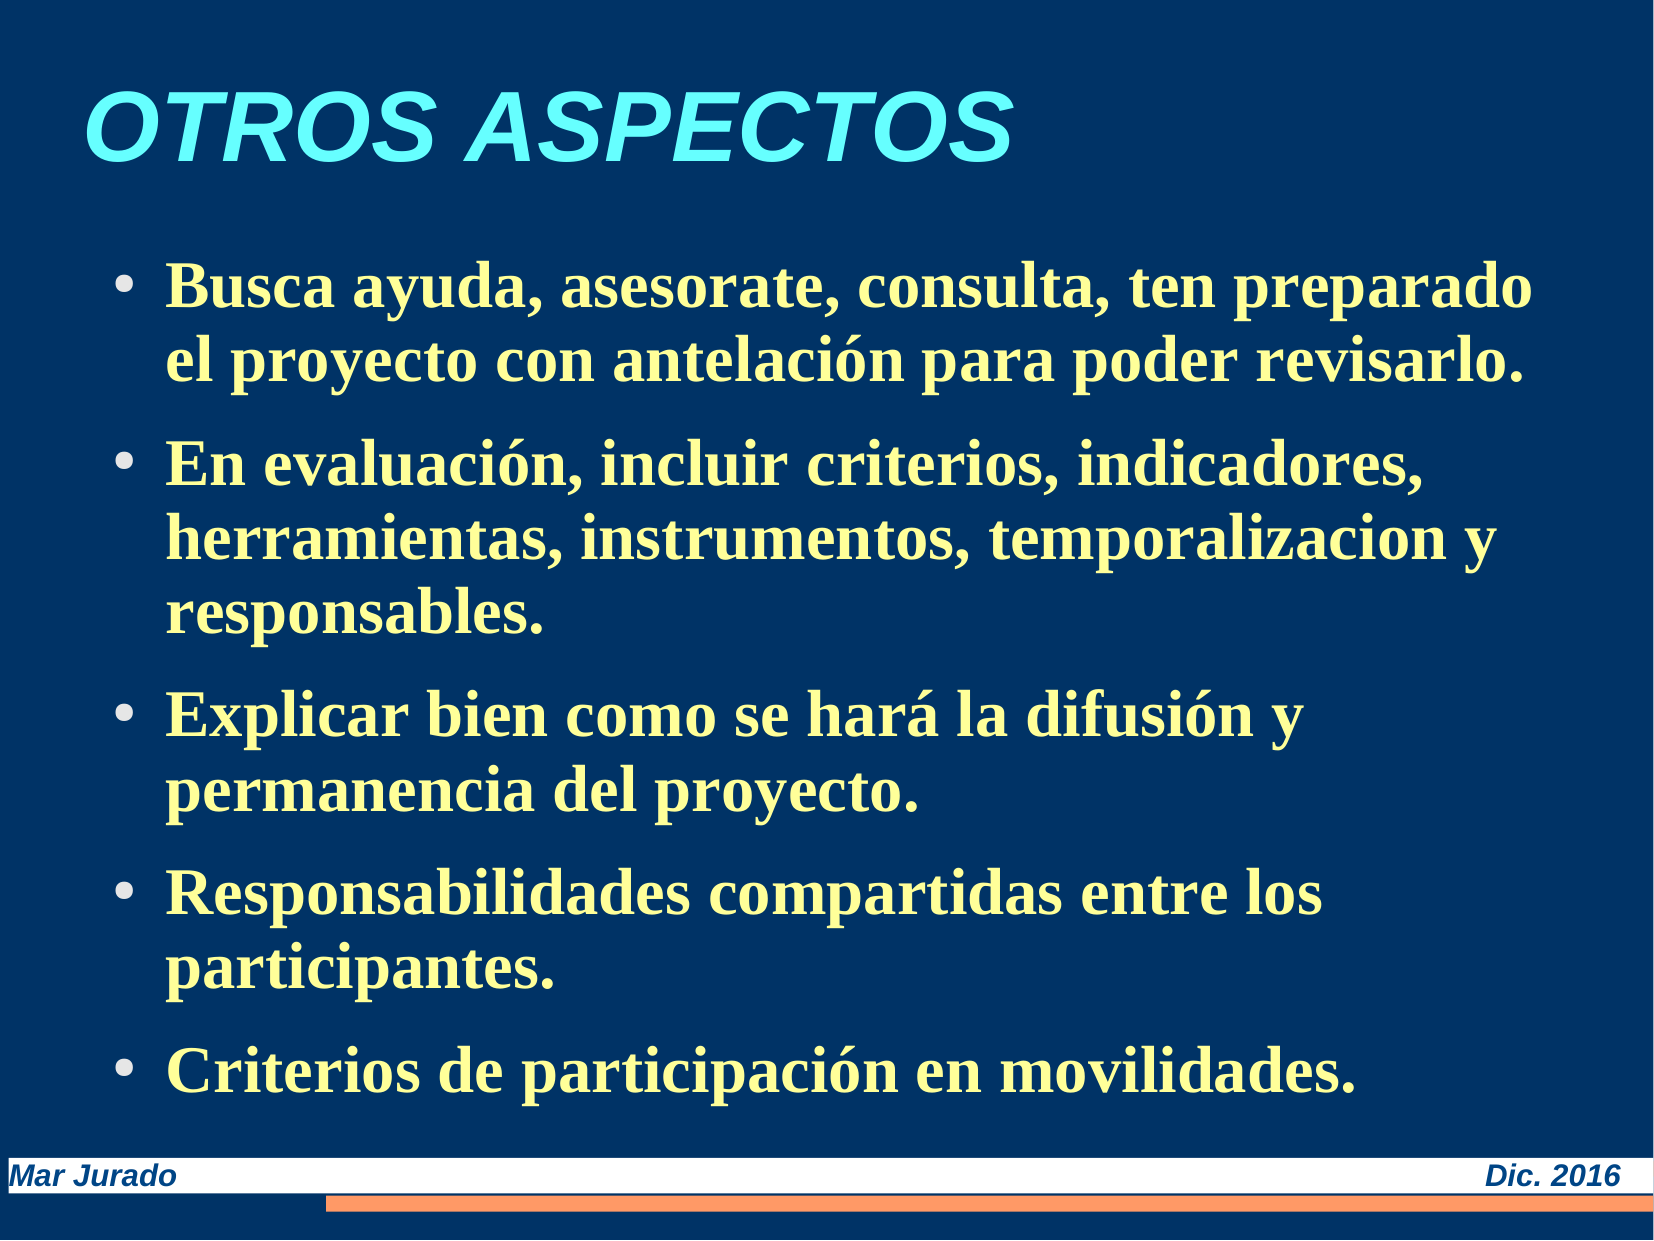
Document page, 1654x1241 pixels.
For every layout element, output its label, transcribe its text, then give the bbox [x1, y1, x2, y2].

list Busca ayuda, asesorate, consulta, ten preparado el proyecto con antelación para poder revisarlo. En evaluación, incluir criterios, indicadores, herramientas, instrumentos, temporalizacion y responsables. Explicar bien como se hará la difusión y permanencia del proyecto. Responsabilidades compartidas entre los participantes. Criterios de participación en movilidades. [94, 248, 1583, 1152]
title OTROS ASPECTOS [82, 23, 1495, 231]
title Mar Jurado Dic. 2016 [8, 1157, 1654, 1194]
